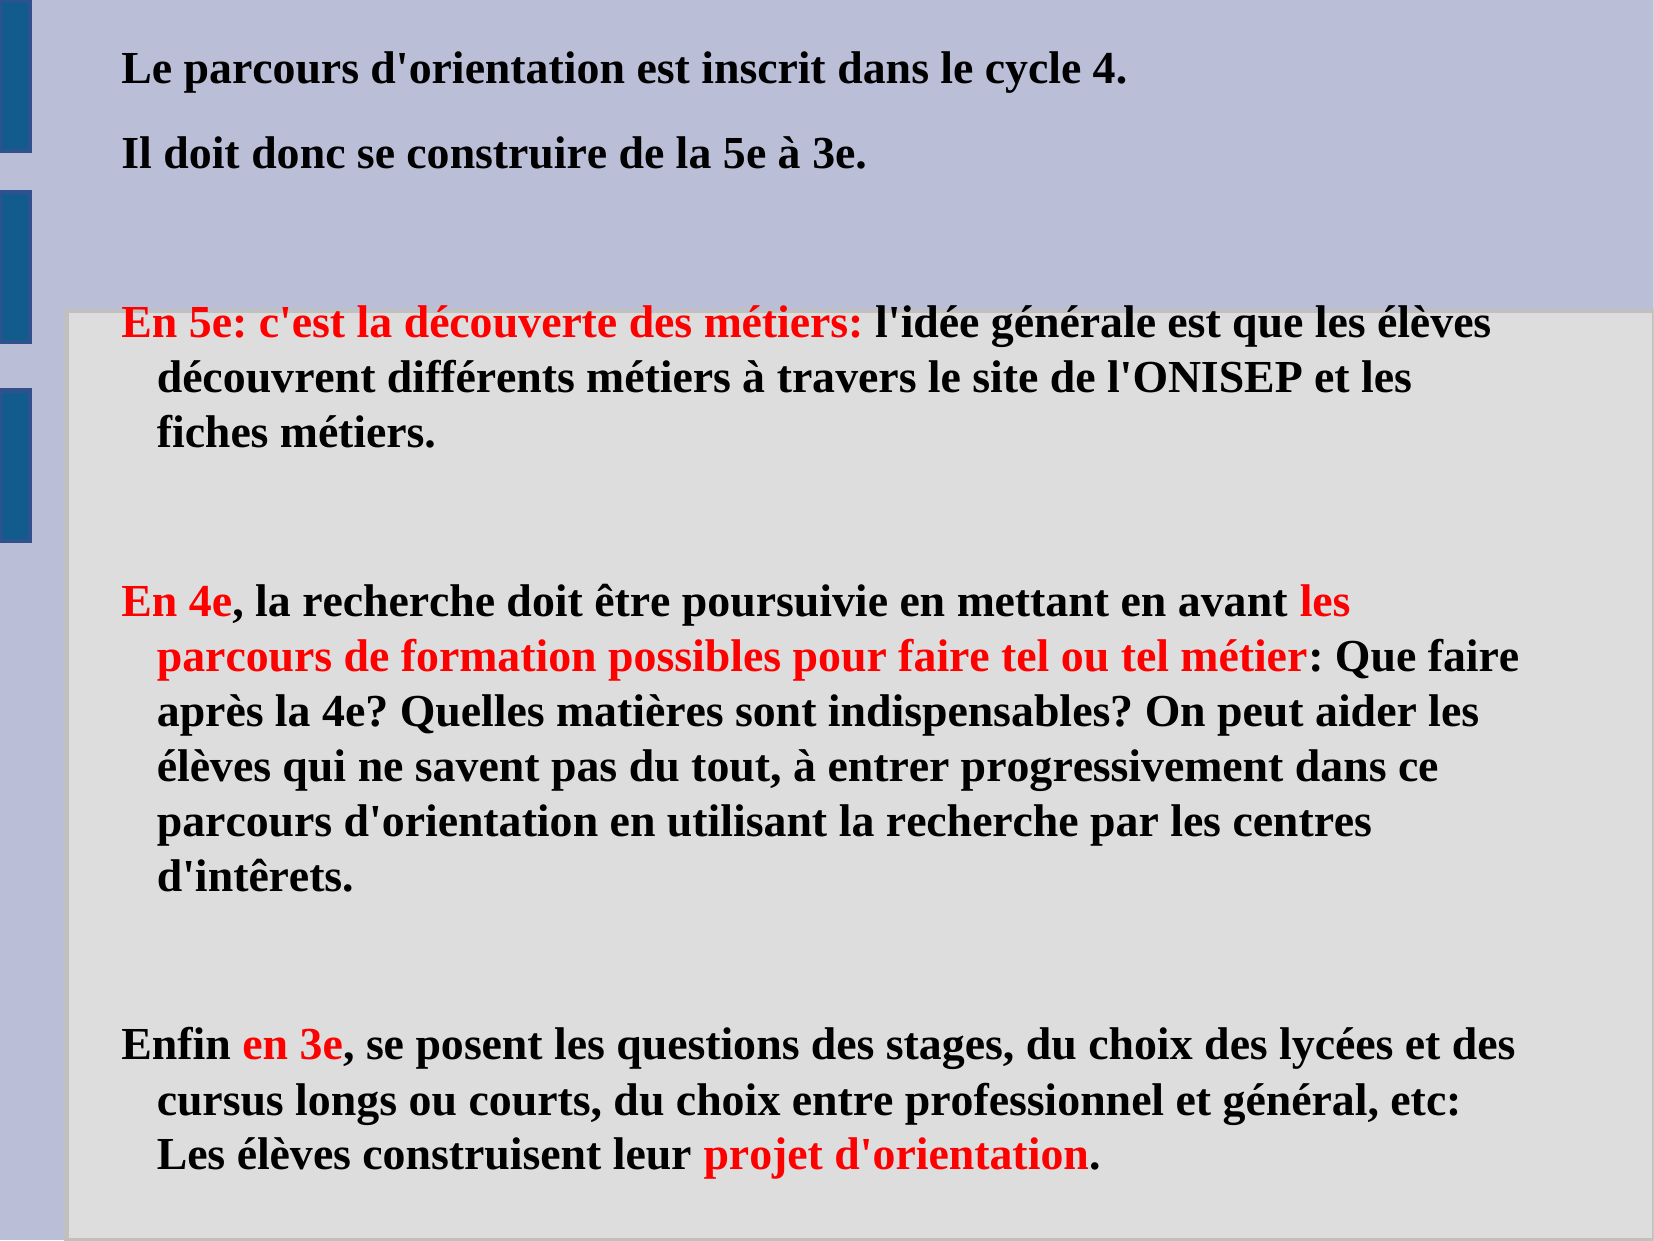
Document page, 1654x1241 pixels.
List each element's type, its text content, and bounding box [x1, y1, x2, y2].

subtitle Le parcours d'orientation est inscrit dans le cycle 4. Il doit donc se construire de la 5e à 3e. En 5e: c'est la découverte des métiers: l'idée générale est que les élèves découvrent différents métiers à travers le site de l'ONISEP et les fiches métiers. En 4e, la recherche doit être poursuivie en mettant en avant les parcours de formation possibles pour faire tel ou tel métier: Que faire après la 4e? Quelles matières sont indispensables? On peut aider les élèves qui ne savent pas du tout, à entrer progressivement dans ce parcours d'orientation en utilisant la recherche par les centres d'intêrets. Enfin en 3e, se posent les questions des stages, du choix des lycées et des cursus longs ou courts, du choix entre professionnel et général, etc: Les élèves construisent leur projet d'orientation. [121, 33, 1534, 1184]
